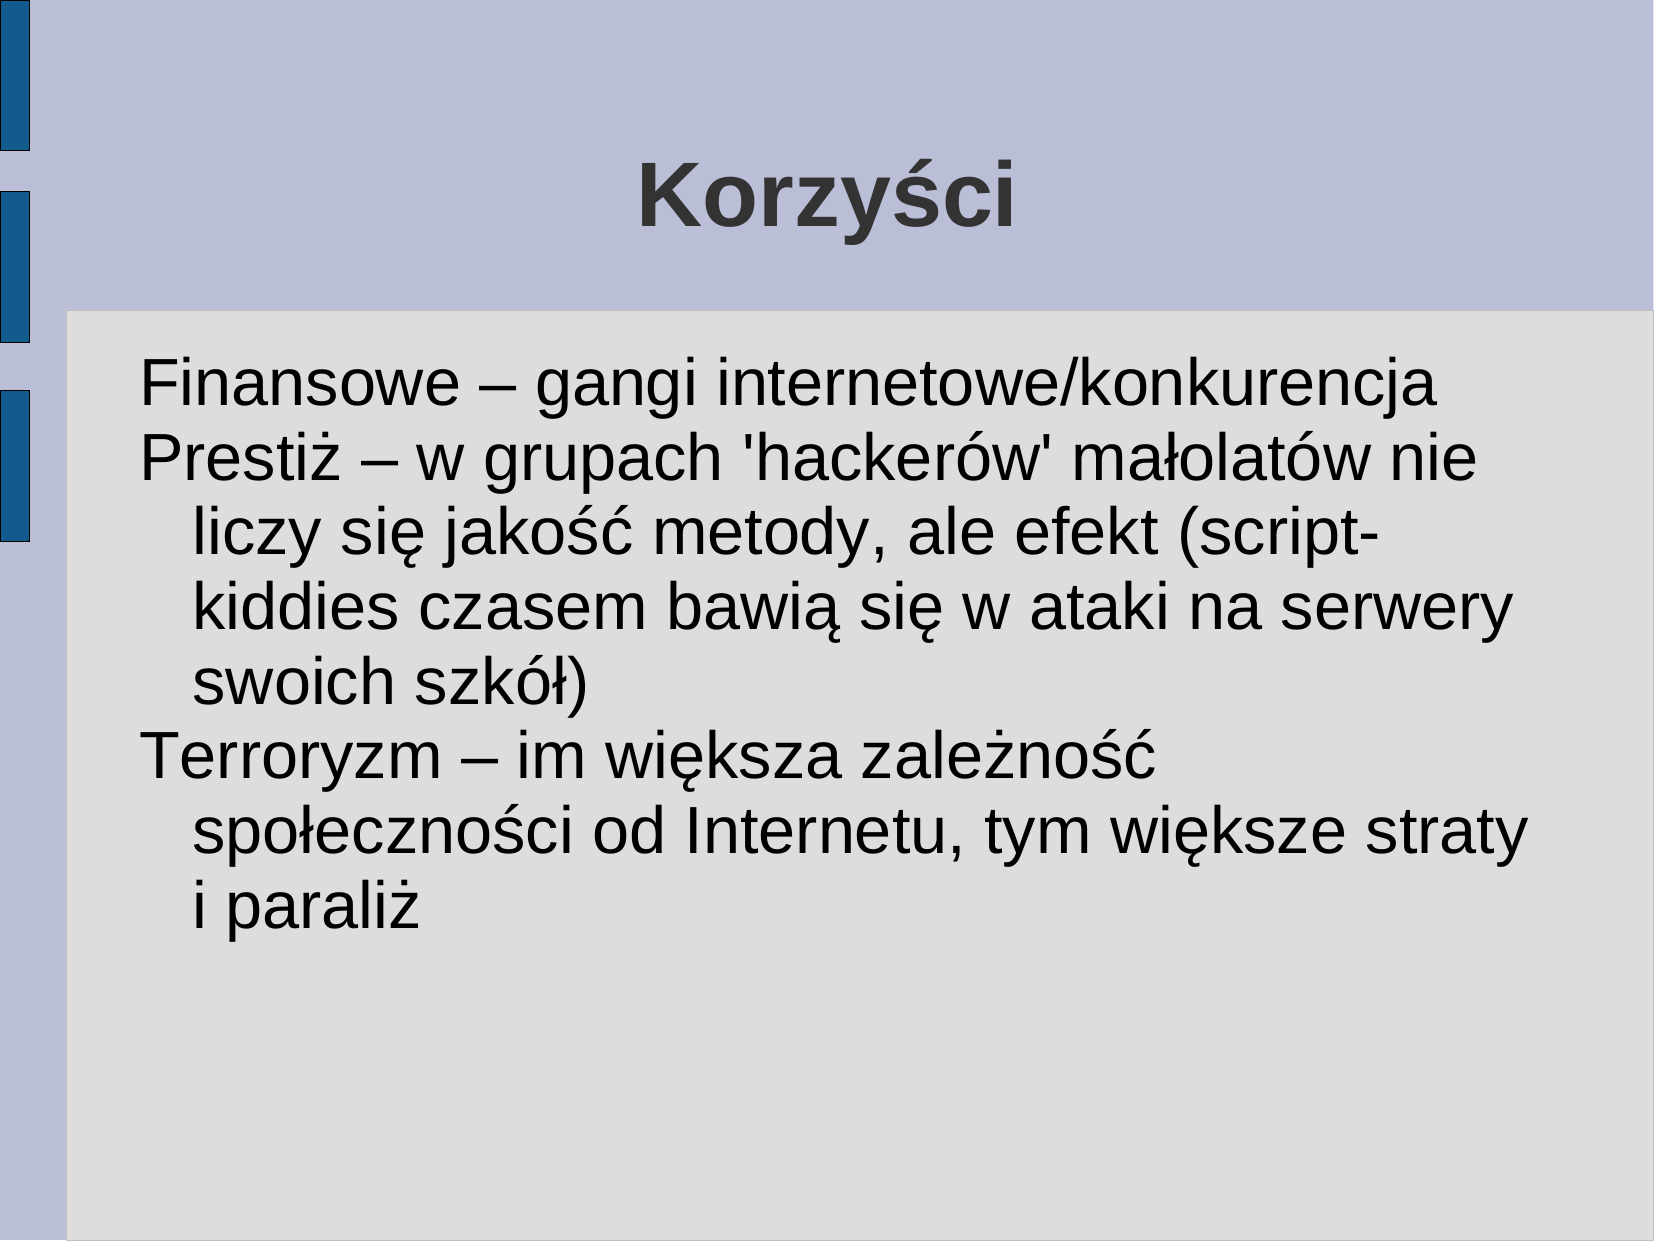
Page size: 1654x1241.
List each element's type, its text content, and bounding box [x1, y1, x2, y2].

title Korzyści [121, 91, 1534, 299]
list Finansowe – gangi internetowe/konkurencja Prestiż – w grupach 'hackerów' małolatów nie liczy się jakość metody, ale efekt (script-kiddies czasem bawią się w ataki na serwery swoich szkół) Terroryzm – im większa zależność społeczności od Internetu, tym większe straty i paraliż [121, 344, 1534, 1127]
